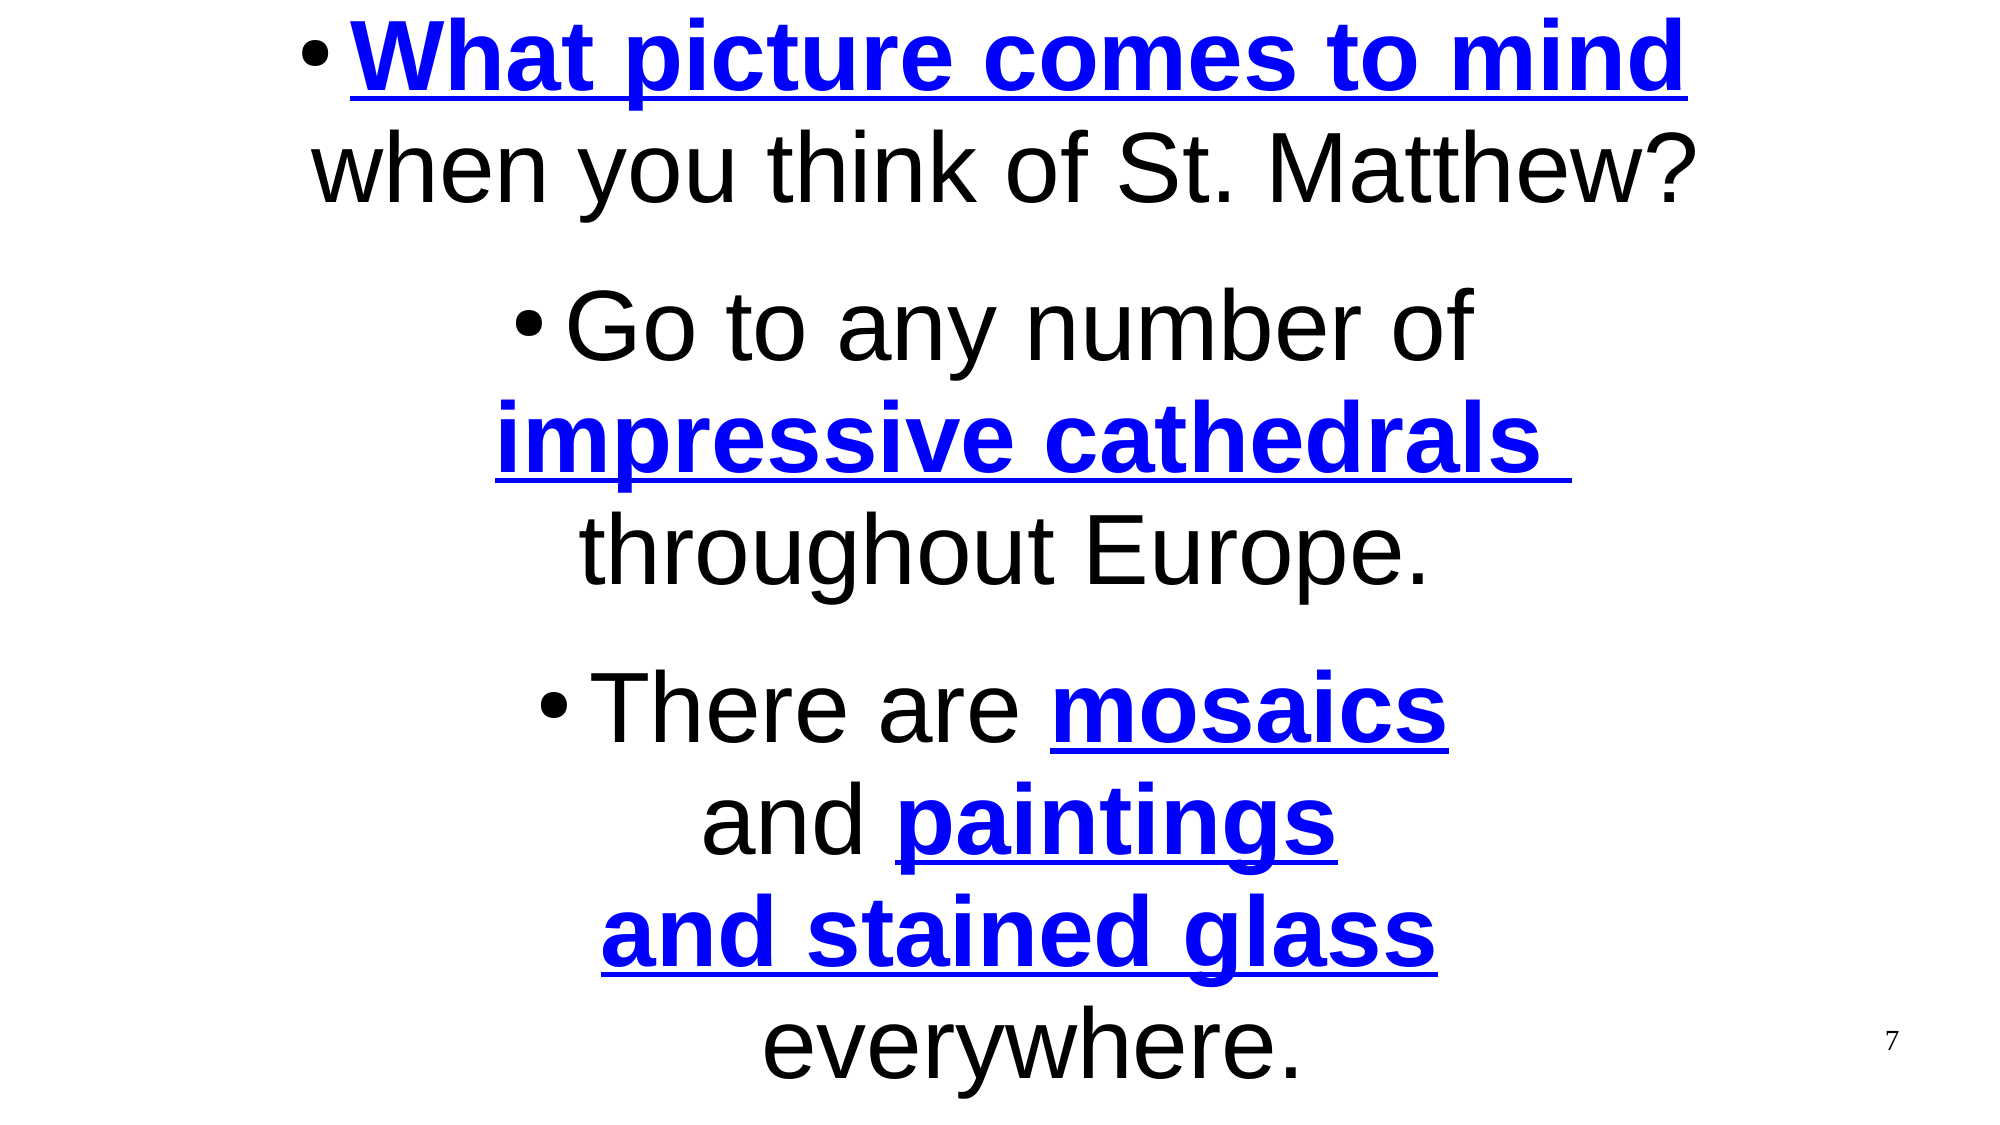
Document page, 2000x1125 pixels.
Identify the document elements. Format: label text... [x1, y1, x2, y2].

list What picture comes to mind when you think of St. Matthew? Go to any number of impressive cathedrals throughout Europe. There are mosaics and paintings and stained glass everywhere. [0, 0, 1996, 1123]
